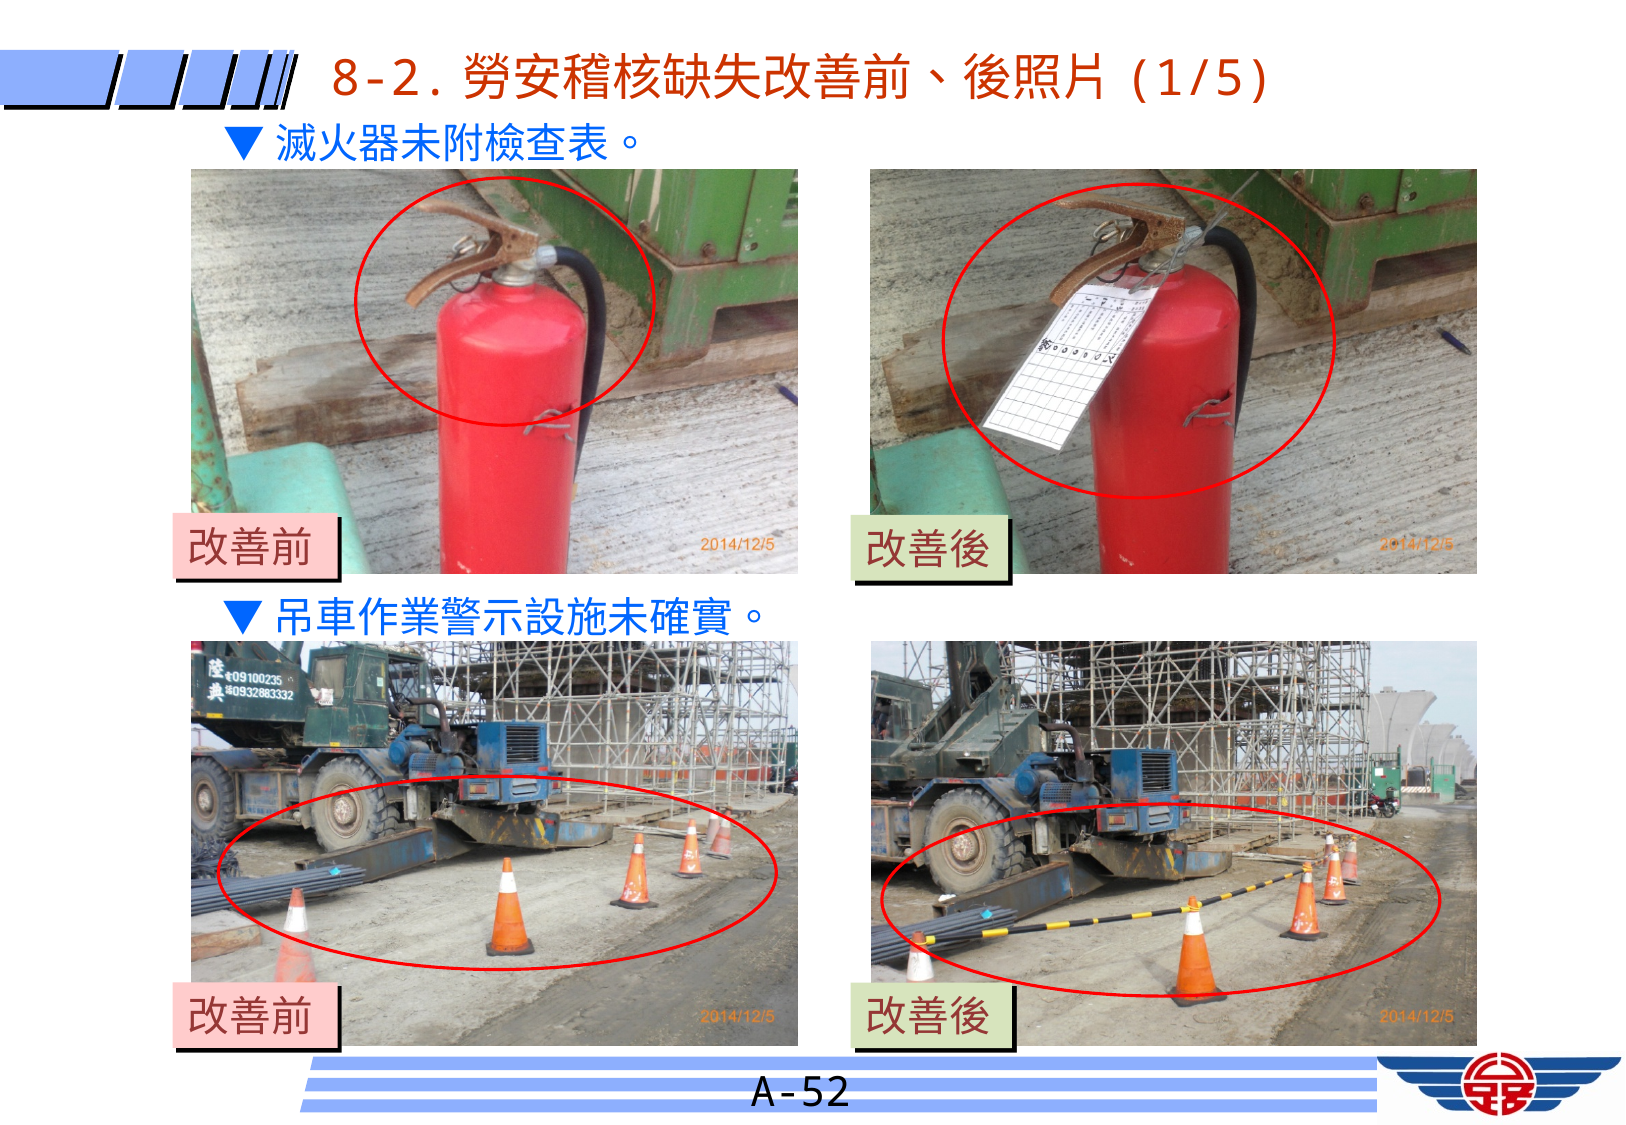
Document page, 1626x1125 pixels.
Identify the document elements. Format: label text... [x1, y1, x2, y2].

text_box 改善前 [172, 512, 338, 579]
text_box 改善後 [850, 982, 1012, 1049]
text_box ▼滅火器未附檢查表。 [208, 109, 1426, 175]
text_box 8-2.勞安稽核缺失改善前、後照片(1/5) [315, 38, 1625, 150]
picture [884, 806, 1438, 994]
text_box ▼吊車作業警示設施未確實。 [207, 583, 931, 650]
picture [191, 641, 798, 1046]
picture [191, 169, 798, 574]
picture [871, 641, 1477, 1046]
text_box 改善後 [850, 514, 1009, 581]
picture [870, 169, 1477, 574]
text_box 改善前 [172, 982, 338, 1048]
